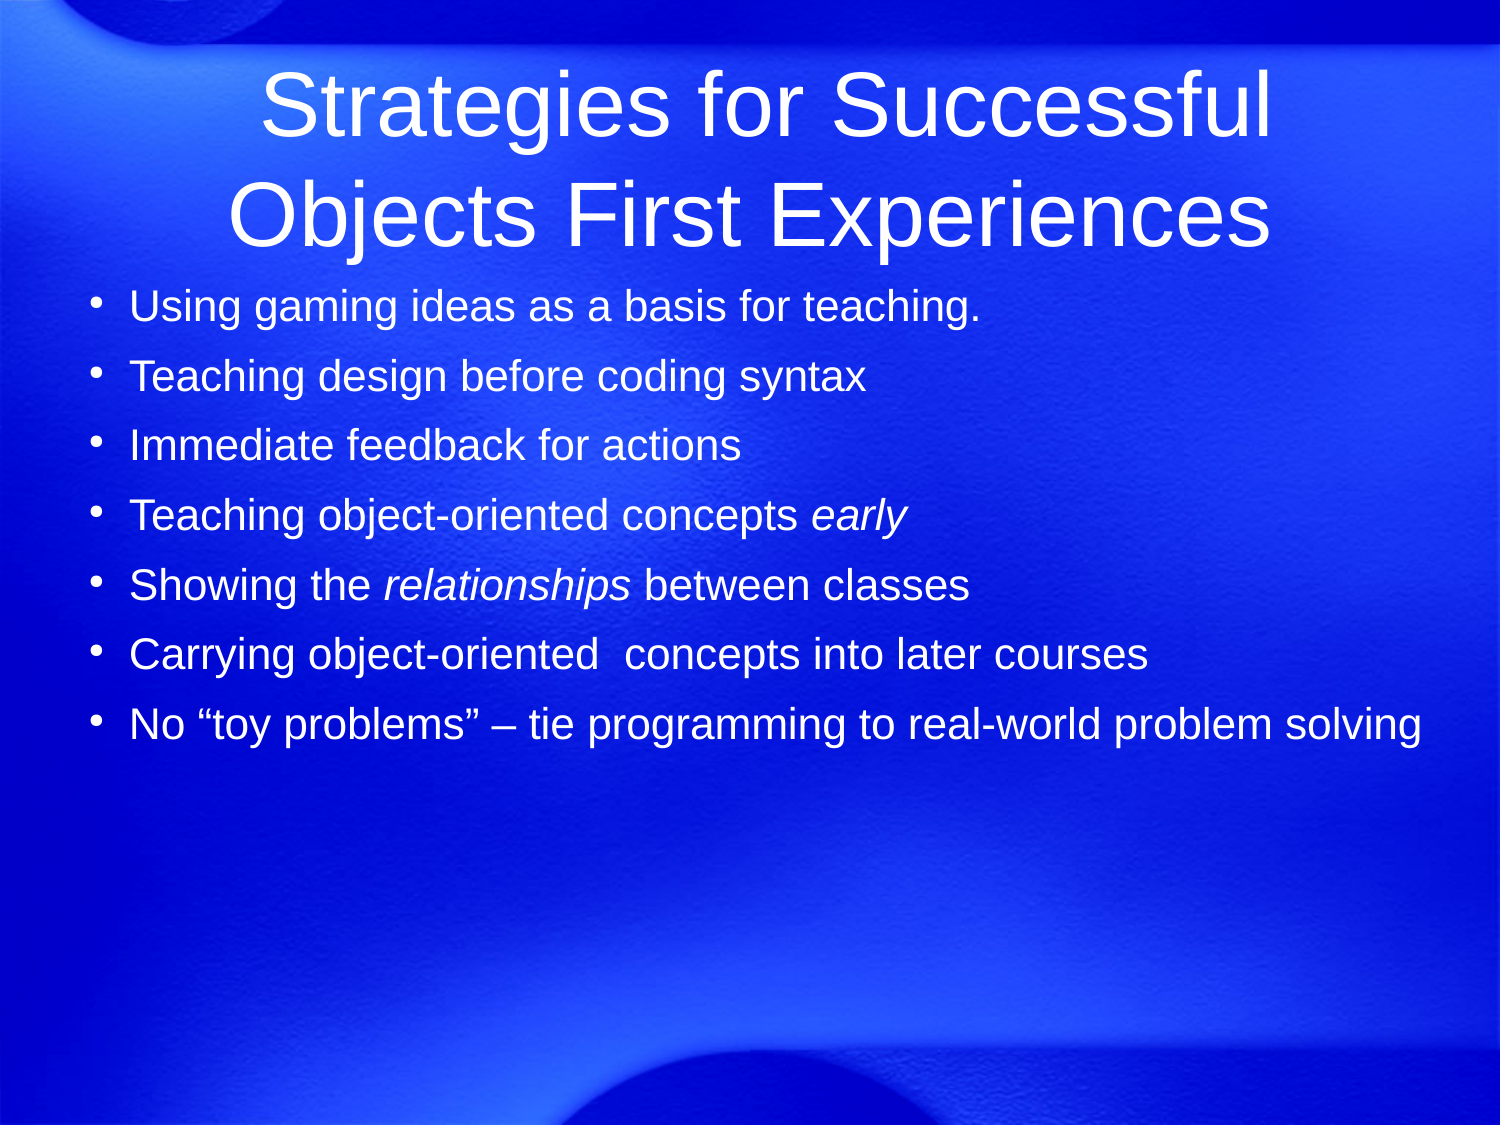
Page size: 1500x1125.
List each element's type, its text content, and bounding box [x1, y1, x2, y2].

title Strategies for Successful Objects First Experiences [62, 37, 1440, 269]
picture [0, 0, 1500, 1125]
list Using gaming ideas as a basis for teaching. Teaching design before coding syntax Immediate feedback for actions Teaching object-oriented concepts early Showing the relationships between classes Carrying object-oriented concepts into later courses No “toy problems” – tie programming to real-world problem solving [60, 269, 1442, 870]
